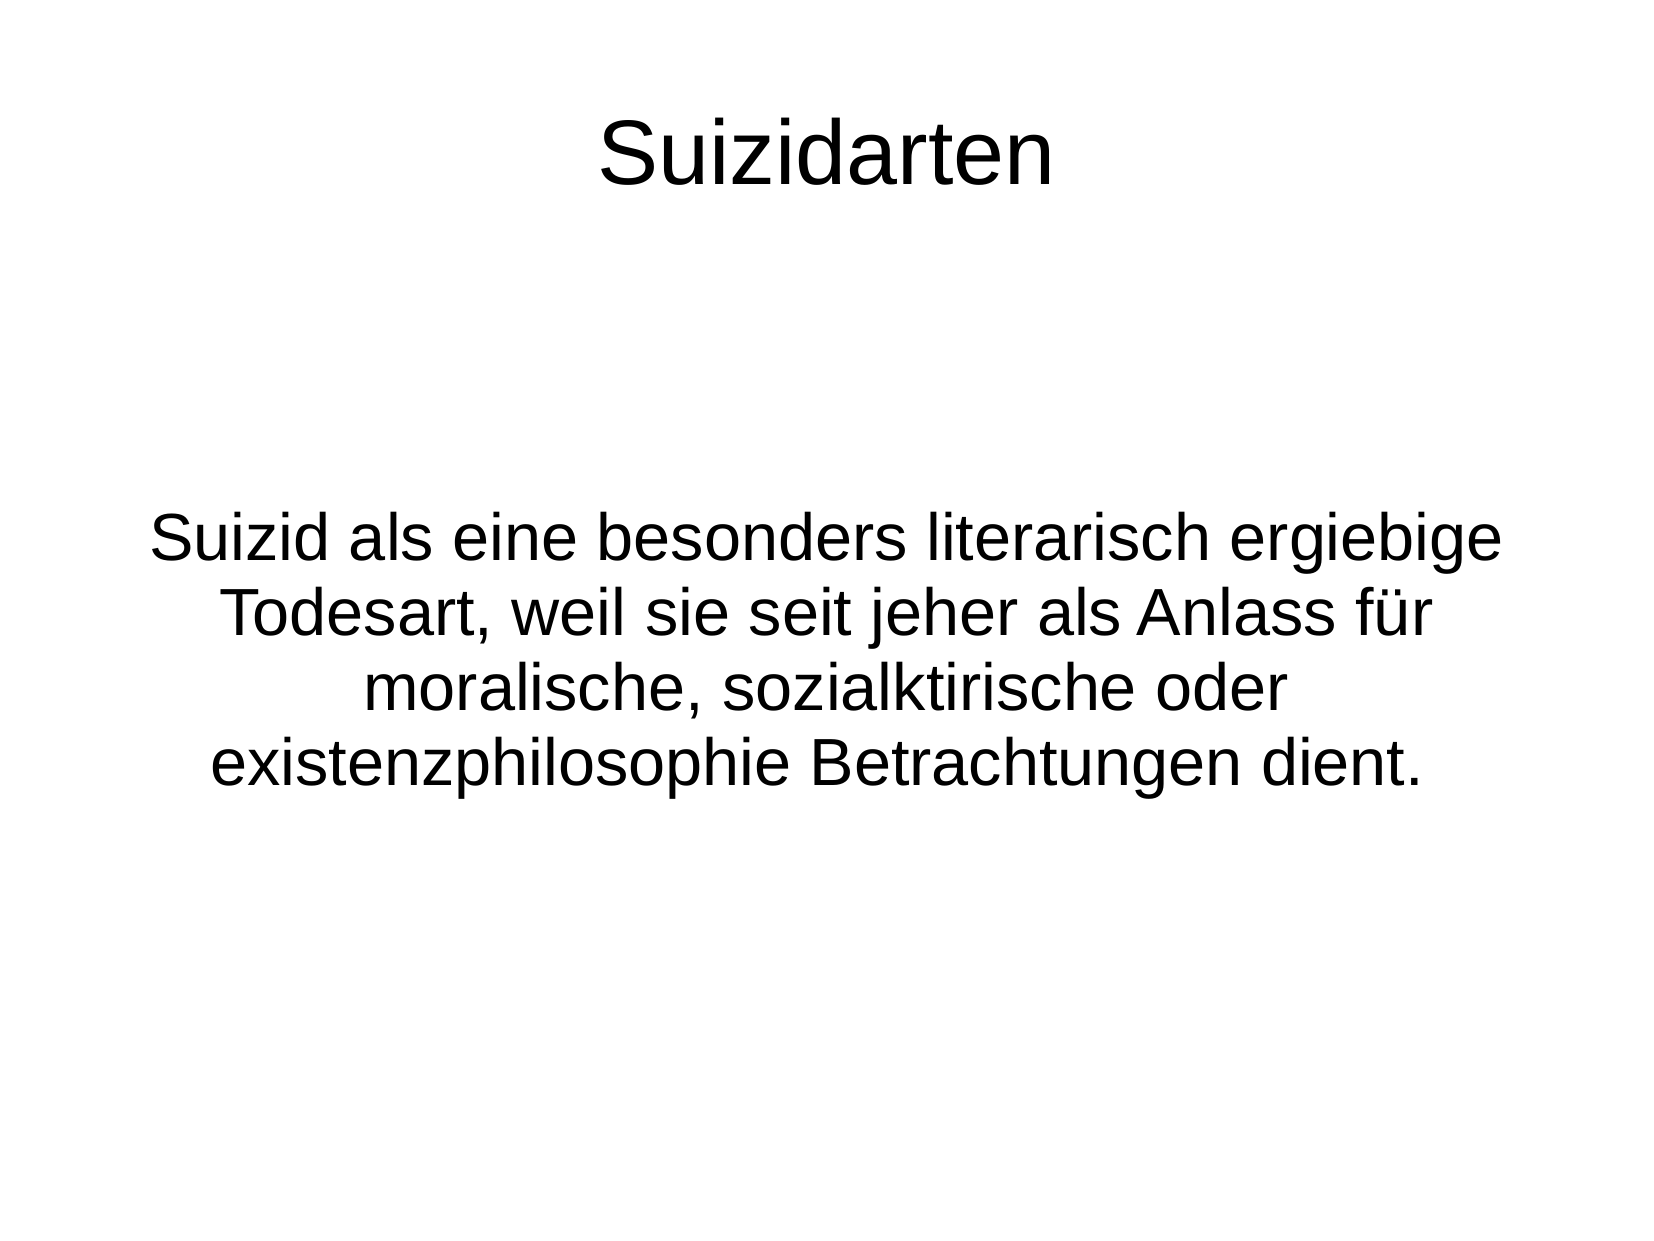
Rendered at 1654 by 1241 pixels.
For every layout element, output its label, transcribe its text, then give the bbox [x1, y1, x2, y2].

title Suizidarten [82, 49, 1571, 257]
subtitle Suizid als eine besonders literarisch ergiebige Todesart, weil sie seit jeher als Anlass für moralische, sozialktirische oder existenzphilosophie Betrachtungen dient. [82, 290, 1571, 1010]
